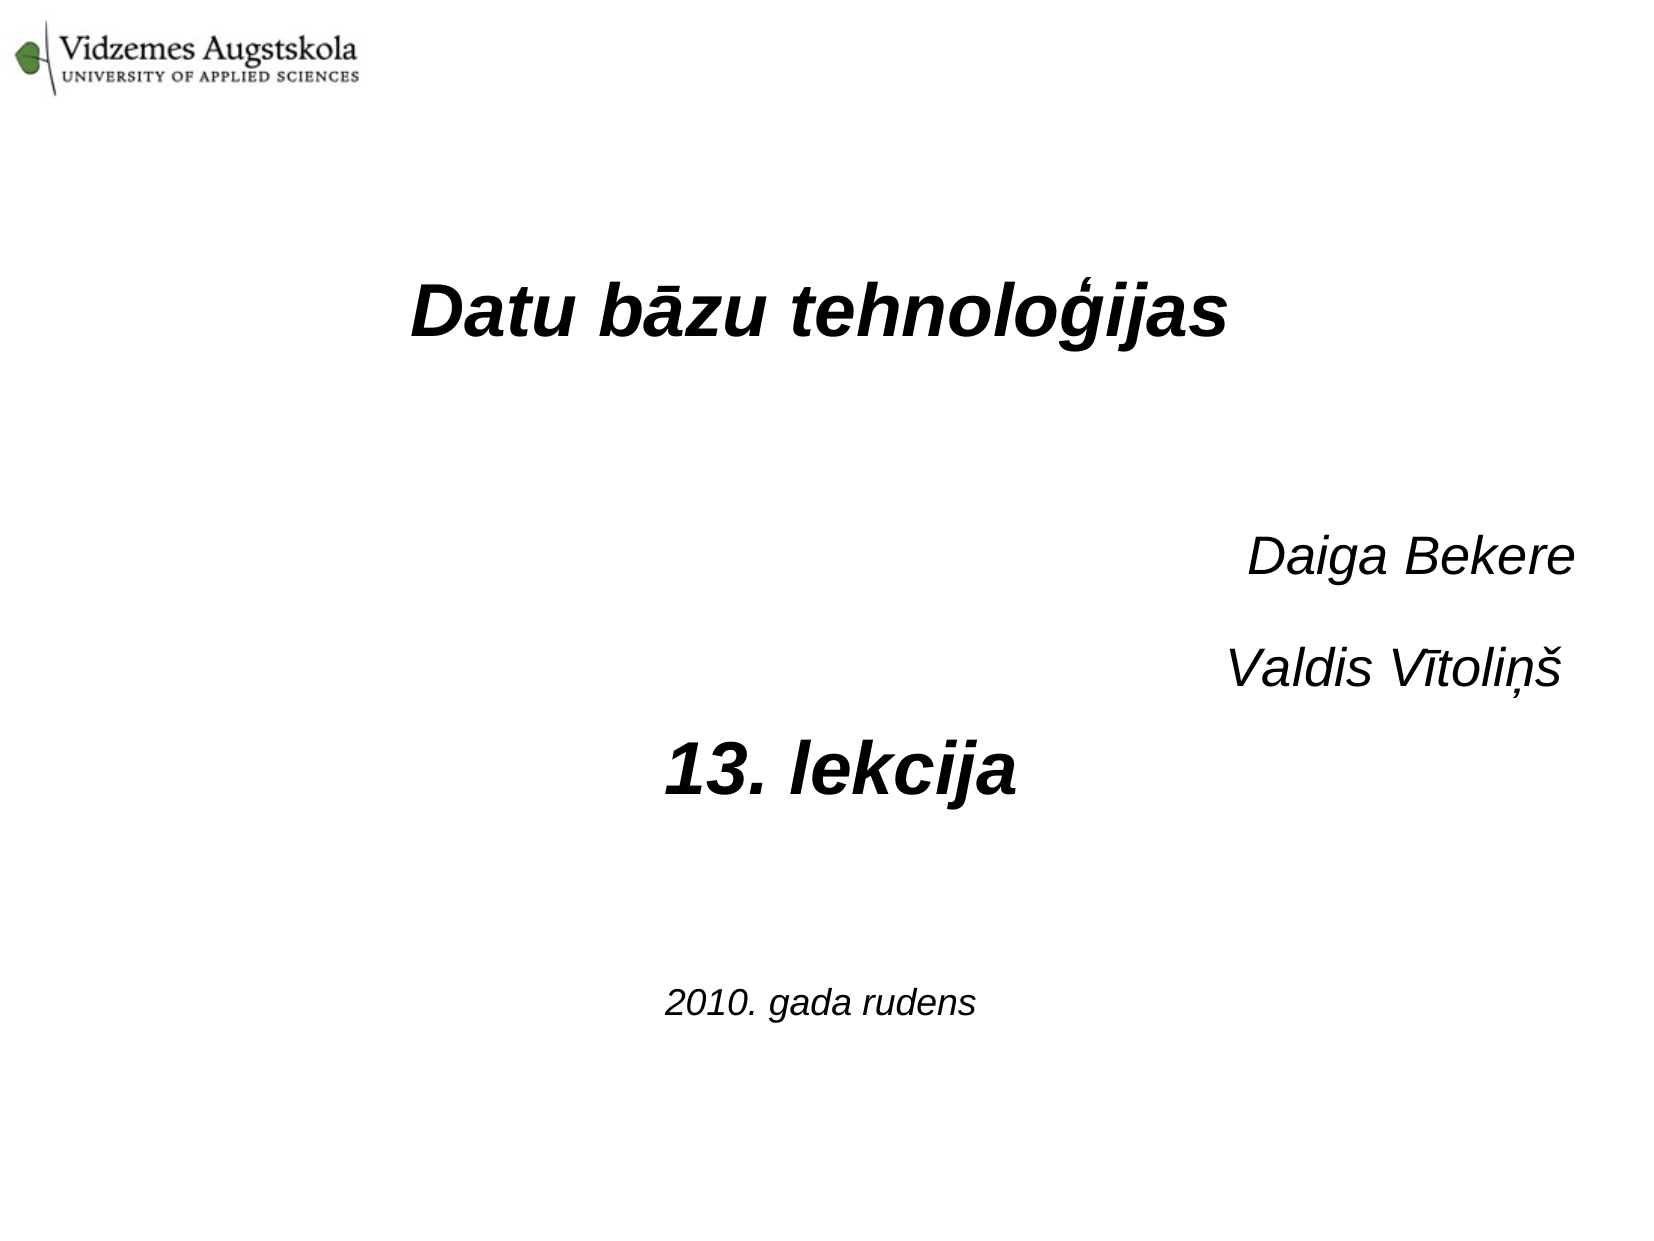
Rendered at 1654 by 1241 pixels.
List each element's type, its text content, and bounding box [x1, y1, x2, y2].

title Datu bāzu tehnoloģijas [76, 235, 1565, 385]
picture [5, 2, 368, 113]
text_box 13. lekcija [649, 720, 1034, 819]
text_box 2010. gada rudens [141, 974, 1501, 1032]
subtitle Daiga Bekere Valdis Vītoliņš [88, 527, 1577, 701]
